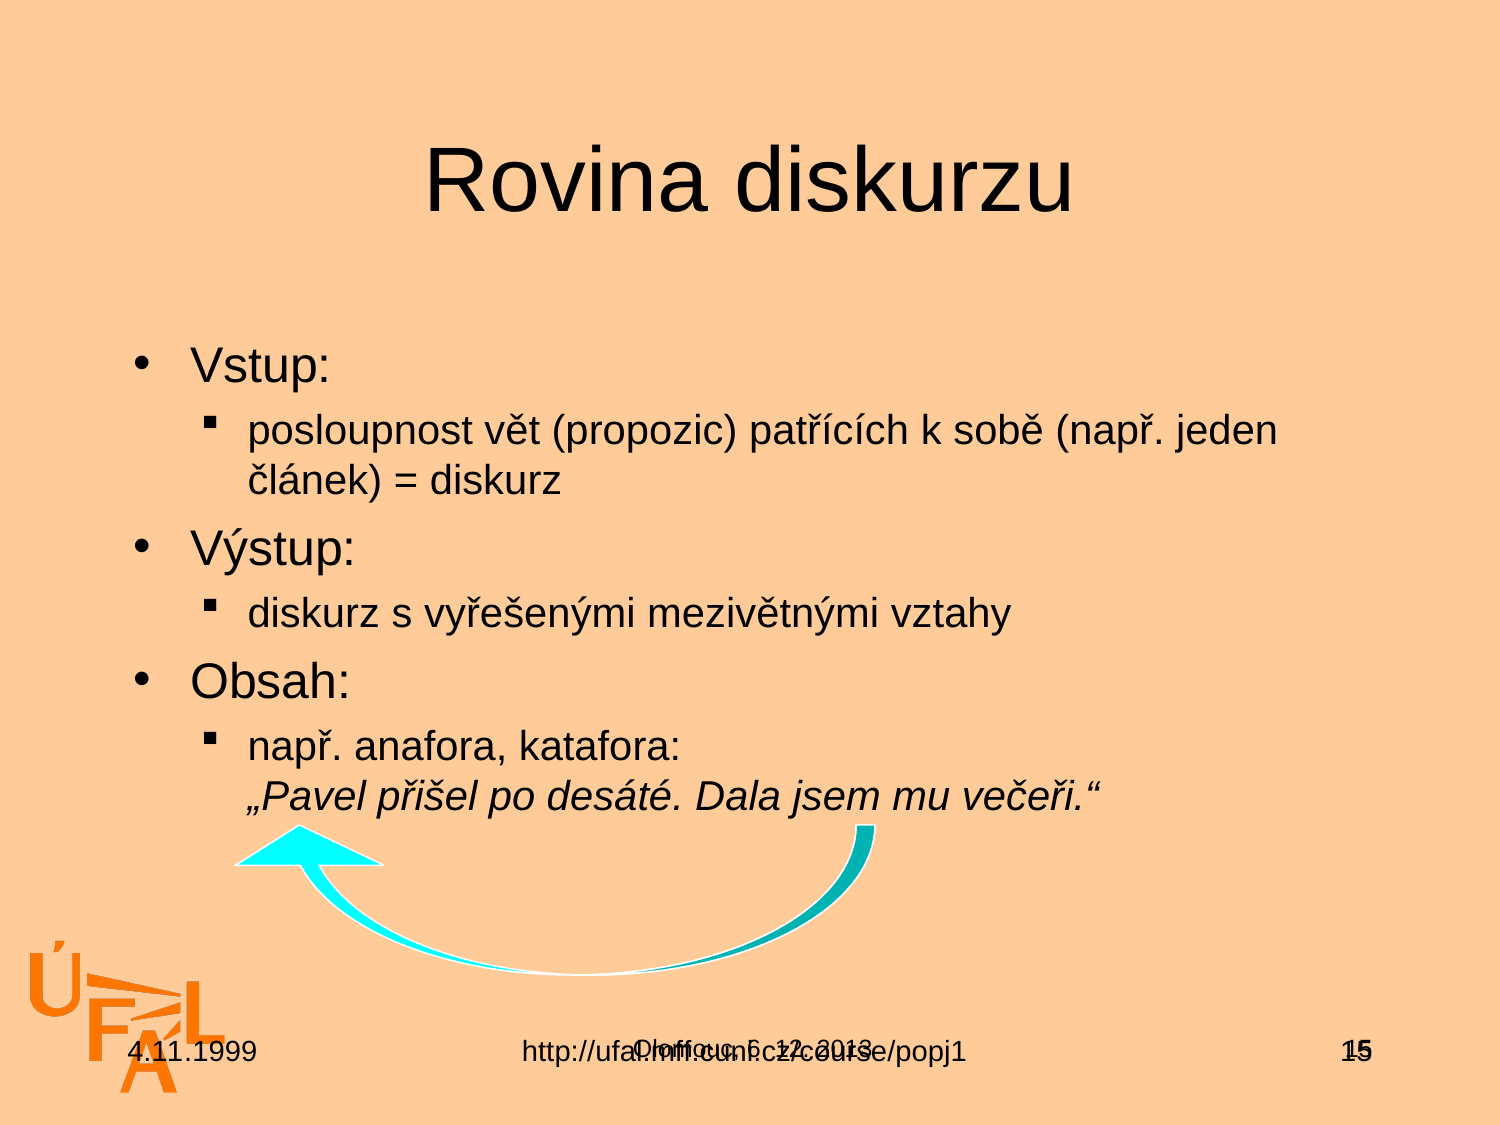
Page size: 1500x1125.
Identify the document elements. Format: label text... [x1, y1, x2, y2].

text_box <číslo> [1074, 1025, 1388, 1101]
text_box 4.11.1999 [112, 1025, 426, 1101]
list Vstup: posloupnost vět (propozic) patřících k sobě (např. jeden článek) = diskurz Výstup: diskurz s vyřešenými mezivětnými vztahy Obsah: např. anafora, katafora: „Pavel přišel po desáté. Dala jsem mu večeři.“ [112, 324, 1388, 1000]
picture [29, 940, 225, 1093]
text_box http://ufal.mff.cuni.cz/course/popj1 [501, 1025, 988, 1101]
title Rovina diskurzu [112, 62, 1388, 288]
text_box [235, 824, 875, 976]
